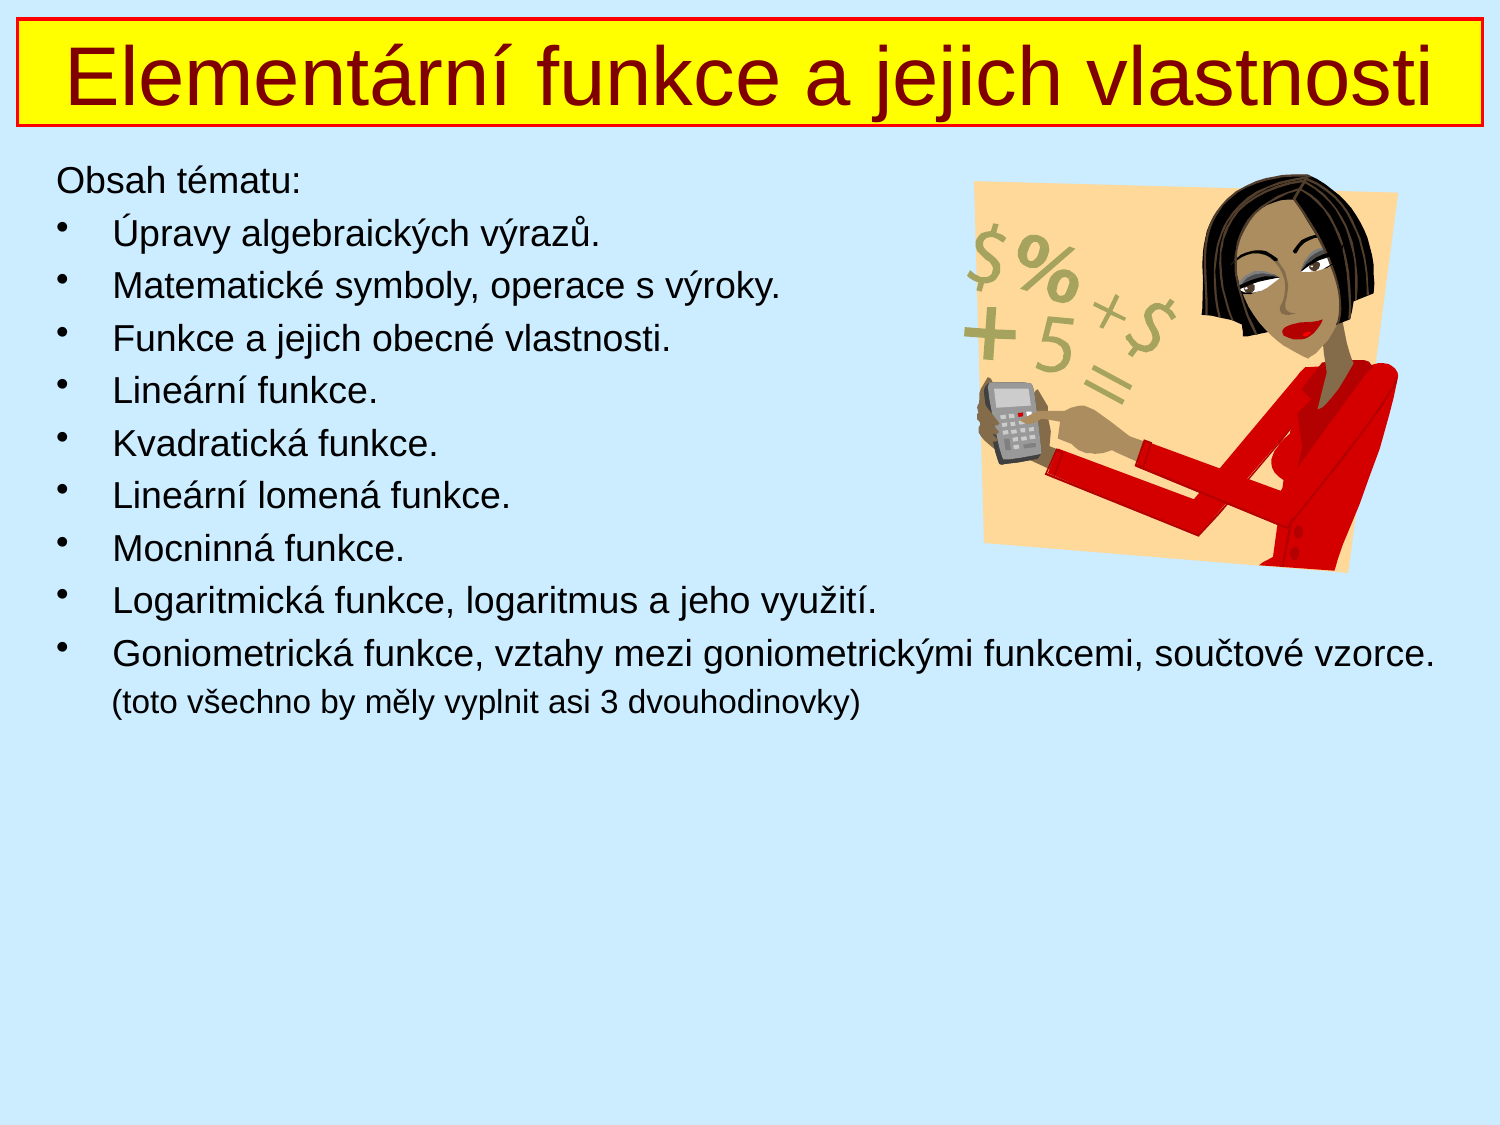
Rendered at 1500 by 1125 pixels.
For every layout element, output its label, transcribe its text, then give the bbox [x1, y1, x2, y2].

picture [962, 172, 1400, 575]
text_box Obsah tématu: Úpravy algebraických výrazů. Matematické symboly, operace s výroky. Funkce a jejich obecné vlastnosti. Lineární funkce. Kvadratická funkce. Lineární lomená funkce. Mocninná funkce. Logaritmická funkce, logaritmus a jeho využití. Goniometrická funkce, vztahy mezi goniometrickými funkcemi, součtové vzorce. (toto všechno by měly vyplnit asi 3 dvouhodinovky) [41, 148, 1459, 811]
title Elementární funkce a jejich vlastnosti [17, 19, 1483, 126]
